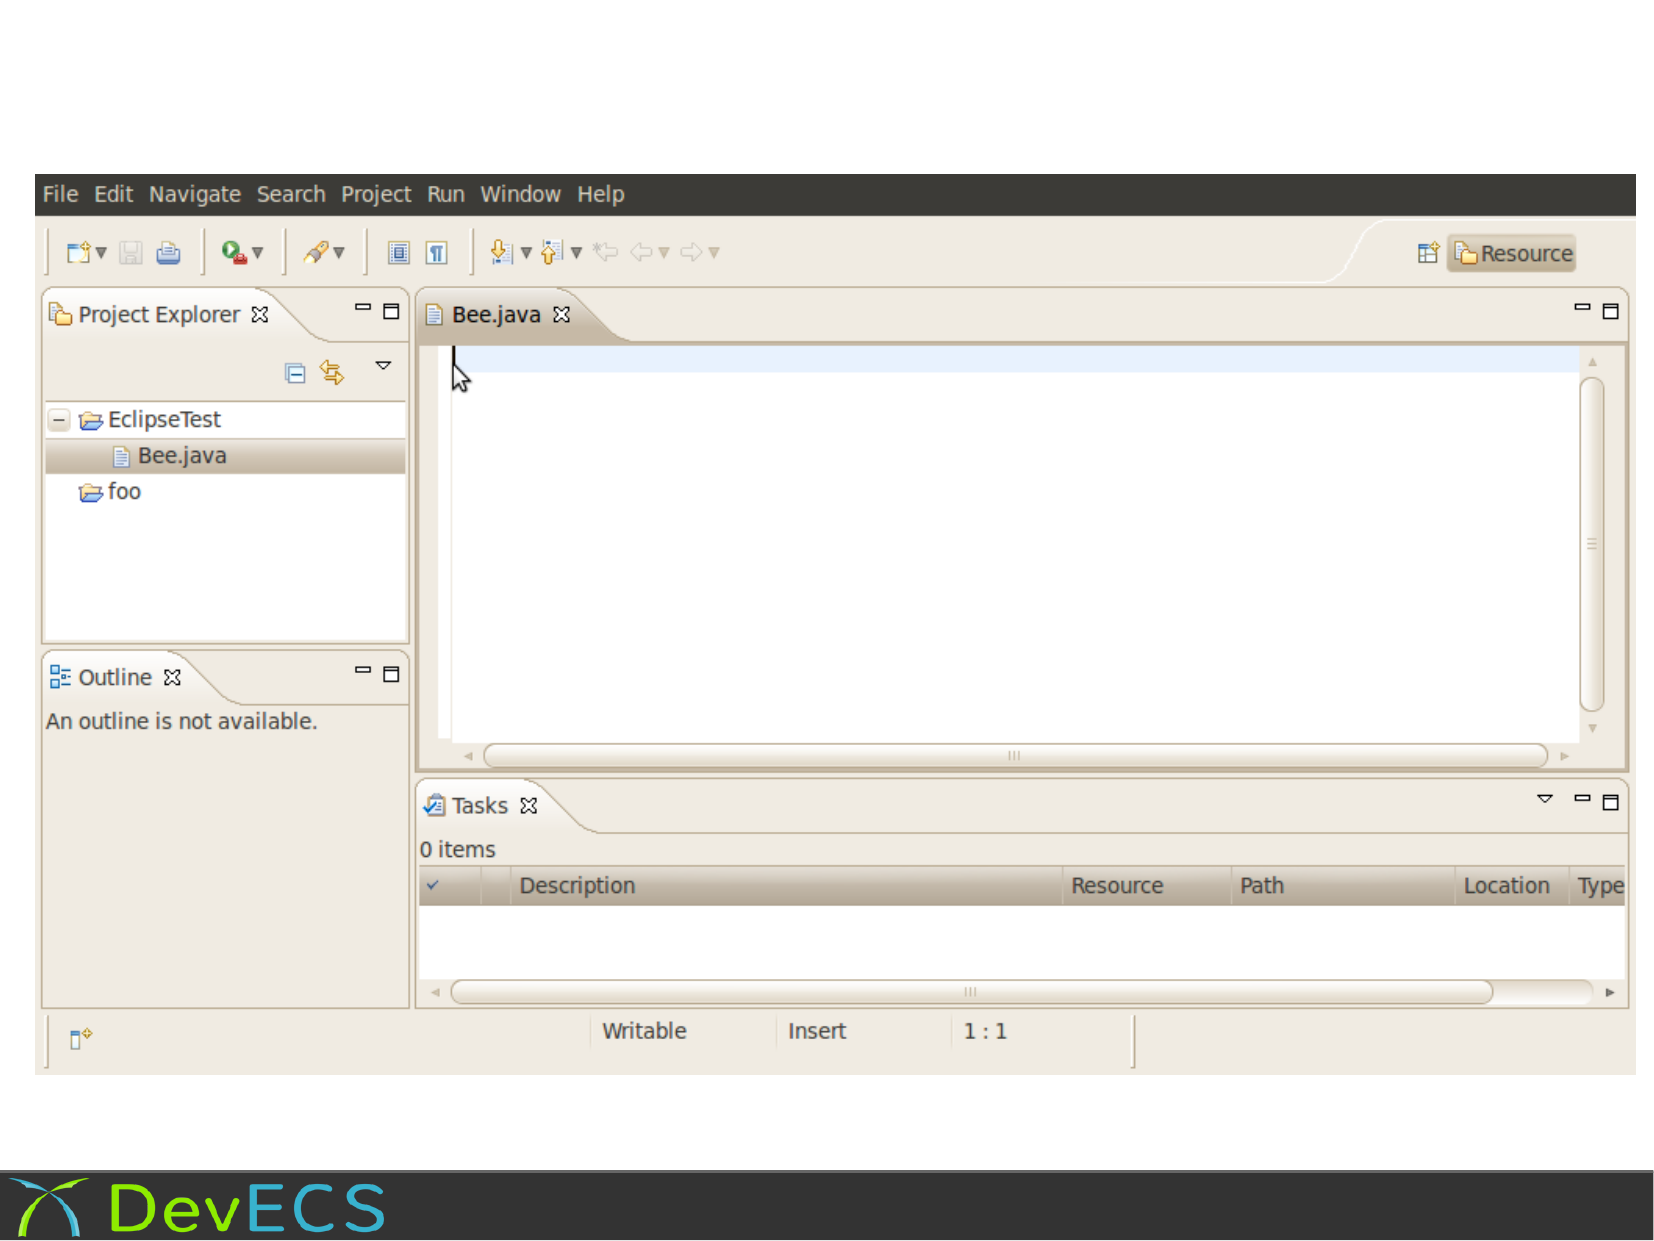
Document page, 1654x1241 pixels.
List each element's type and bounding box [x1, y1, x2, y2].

text_box [0, 1173, 1654, 1241]
picture [8, 1178, 384, 1237]
picture [35, 174, 1636, 1075]
